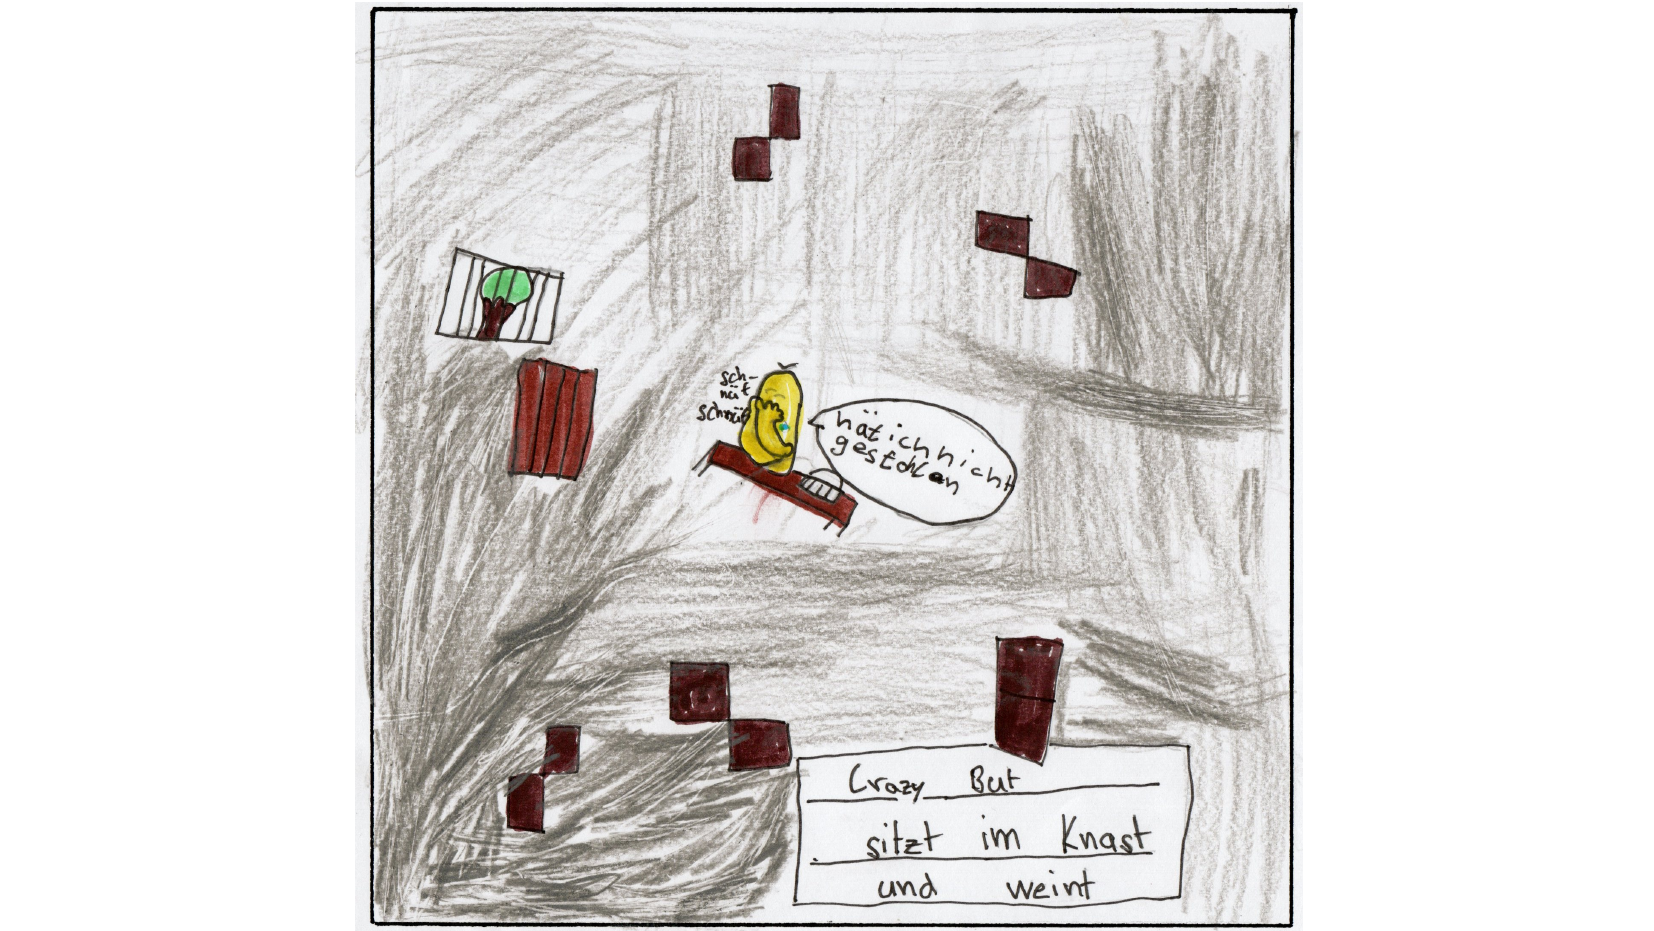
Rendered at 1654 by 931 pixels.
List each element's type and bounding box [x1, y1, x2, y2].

picture [355, 2, 1303, 931]
